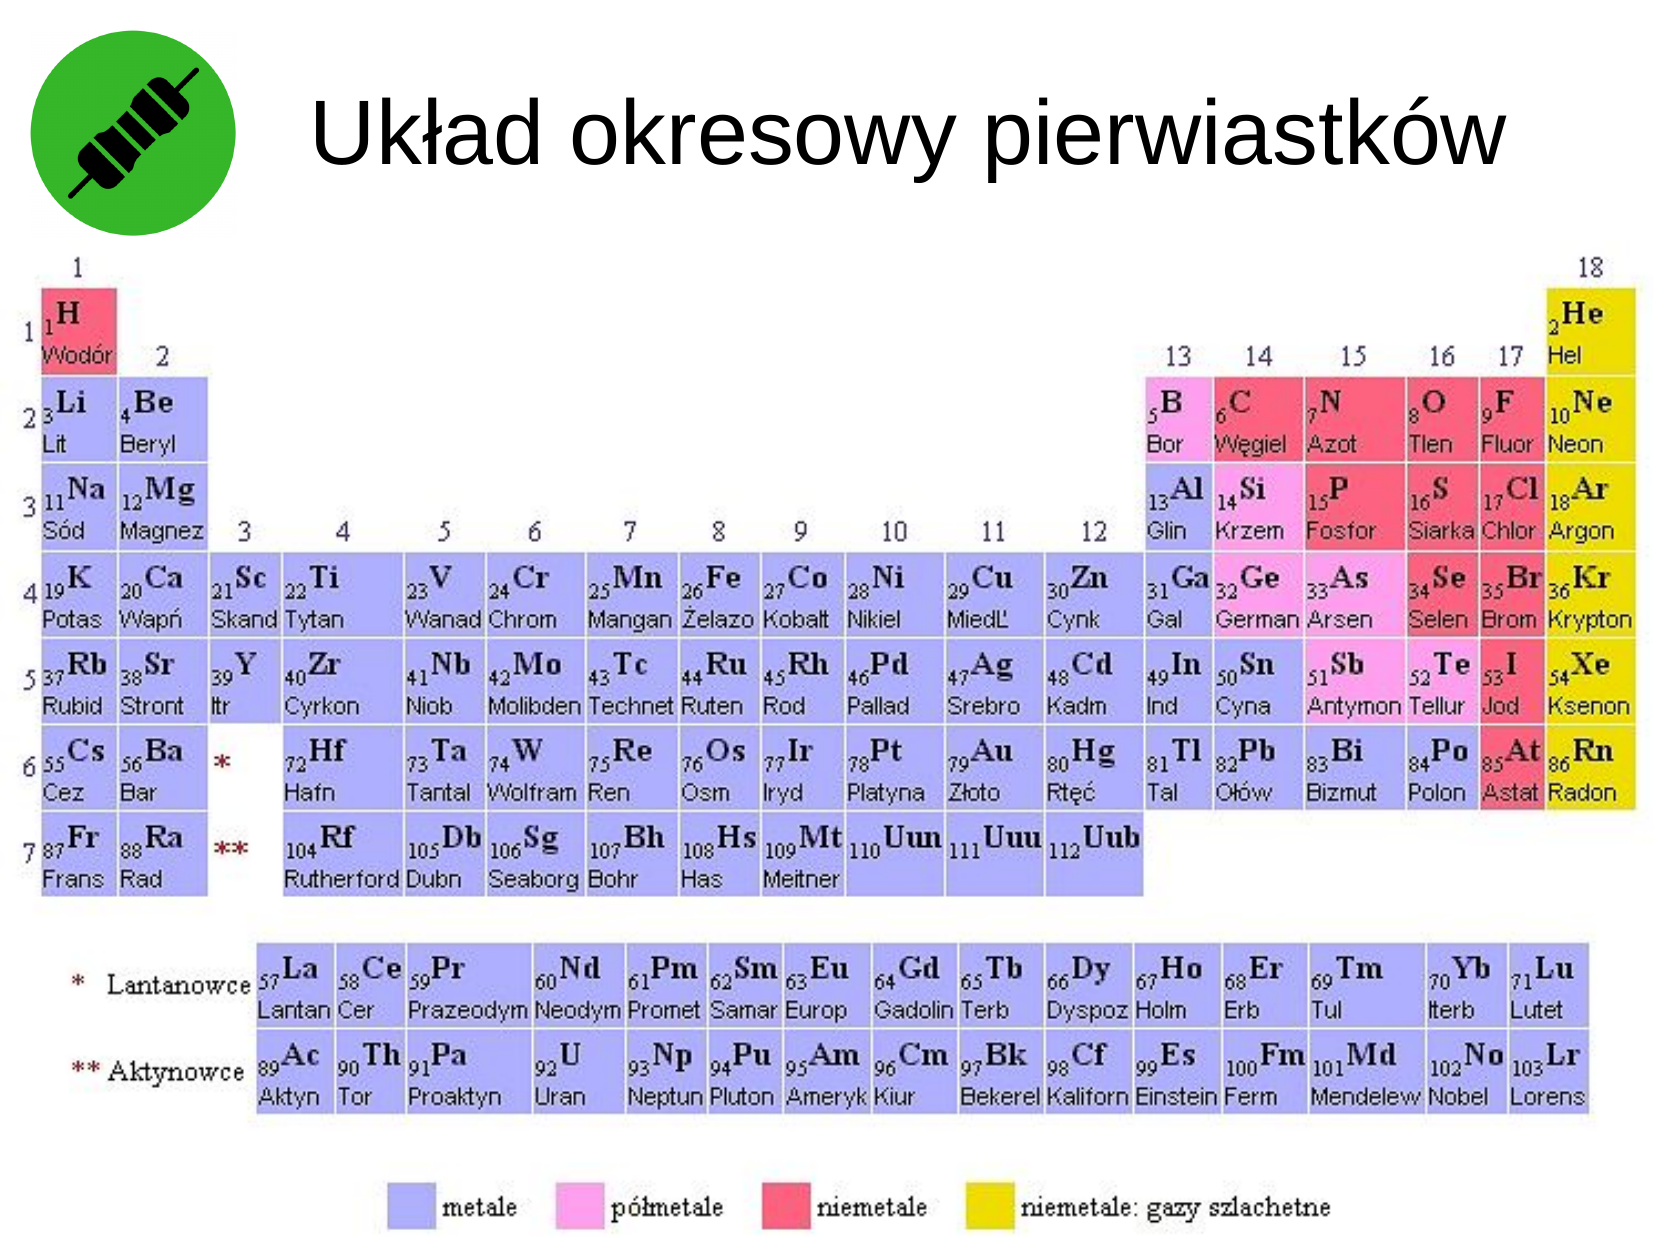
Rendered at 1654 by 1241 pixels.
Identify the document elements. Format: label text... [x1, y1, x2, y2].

title Układ okresowy pierwiastków [237, 29, 1654, 237]
picture [0, 240, 1654, 1241]
picture [29, 29, 237, 237]
